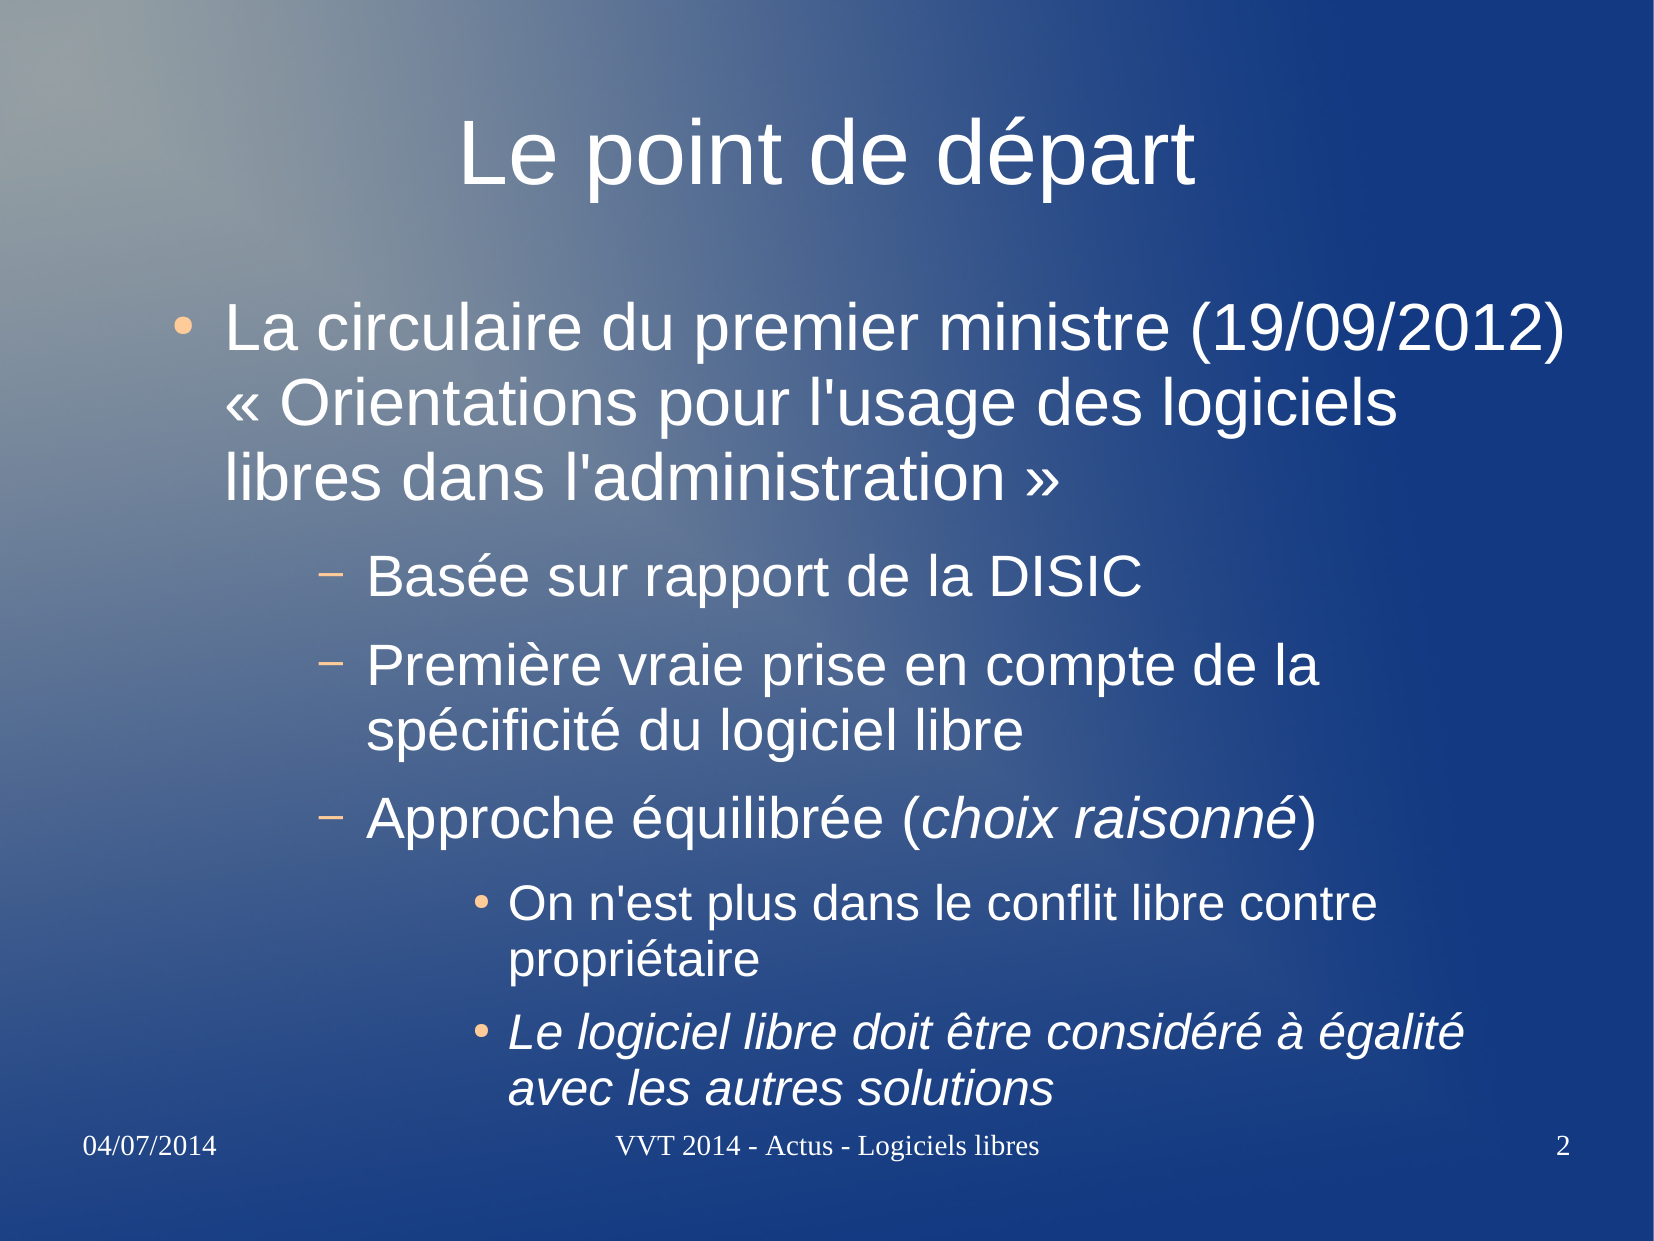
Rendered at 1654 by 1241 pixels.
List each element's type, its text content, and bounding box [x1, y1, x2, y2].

picture [0, 0, 1654, 1241]
list La circulaire du premier ministre (19/09/2012) « Orientations pour l'usage des logiciels libres dans l'administration » Basée sur rapport de la DISIC Première vraie prise en compte de la spécificité du logiciel libre Approche équilibrée (choix raisonné) On n'est plus dans le conflit libre contre propriétaire Le logiciel libre doit être considéré à égalité avec les autres solutions [82, 290, 1571, 1123]
title Le point de départ [82, 49, 1571, 257]
